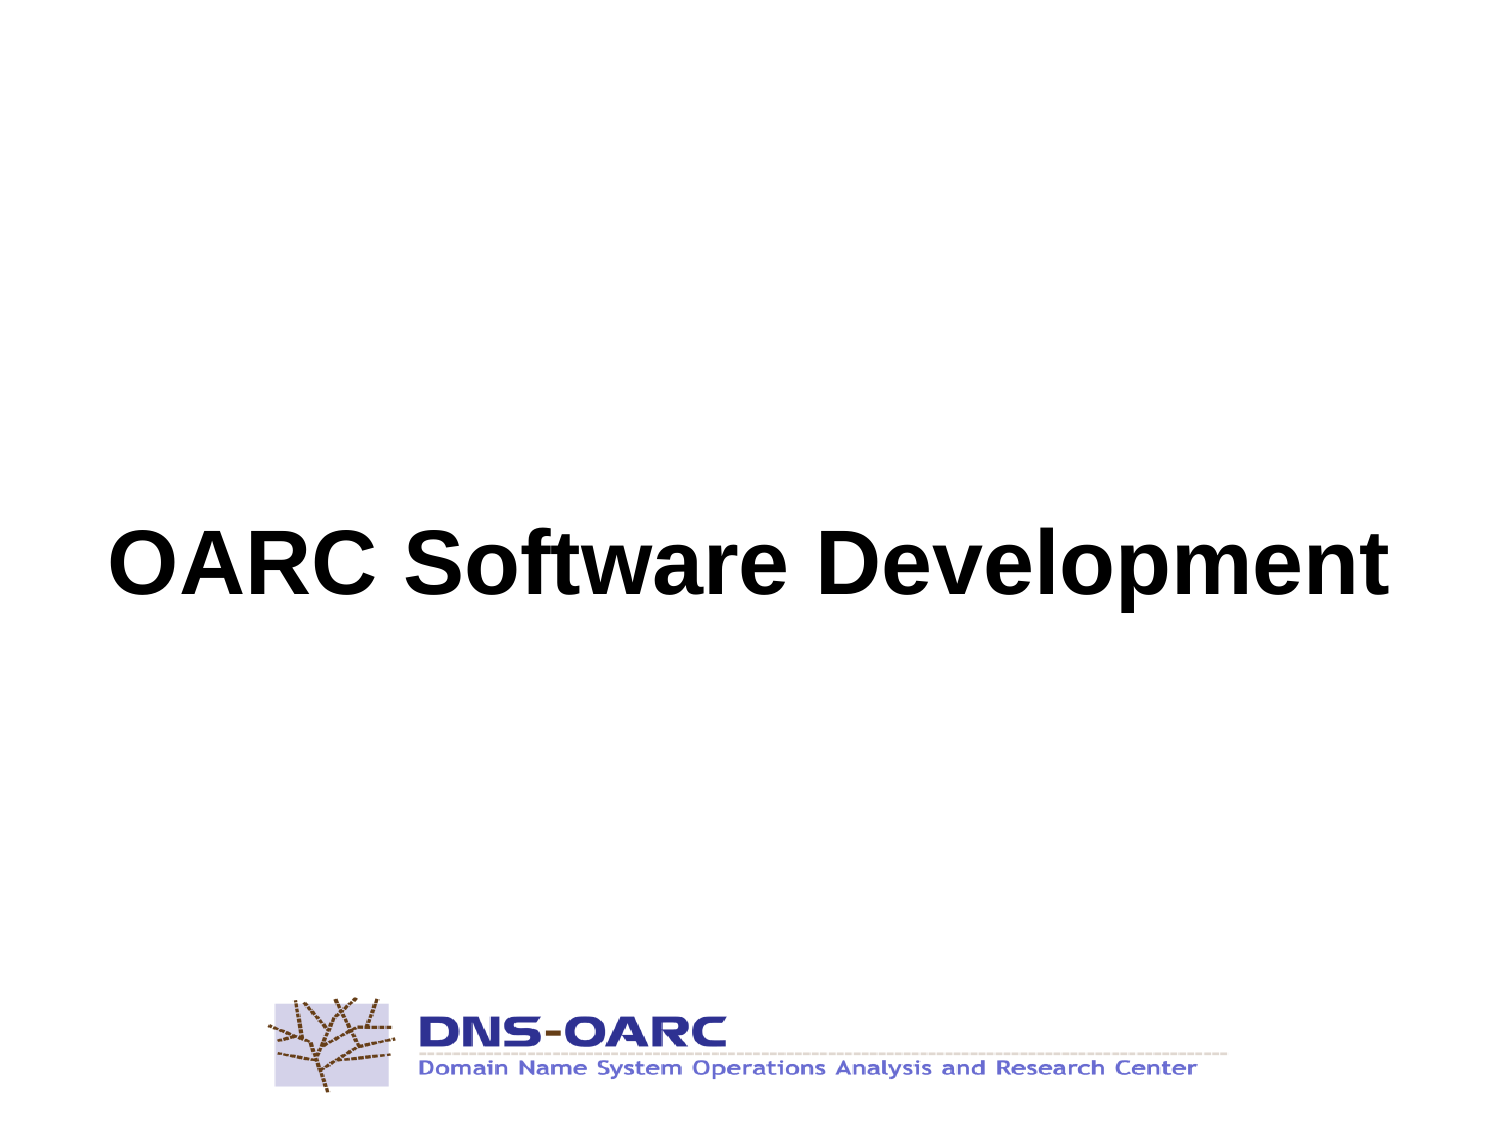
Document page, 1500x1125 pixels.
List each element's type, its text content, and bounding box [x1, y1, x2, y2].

subtitle OARC Software Development [75, 236, 1425, 889]
picture [214, 991, 1259, 1099]
